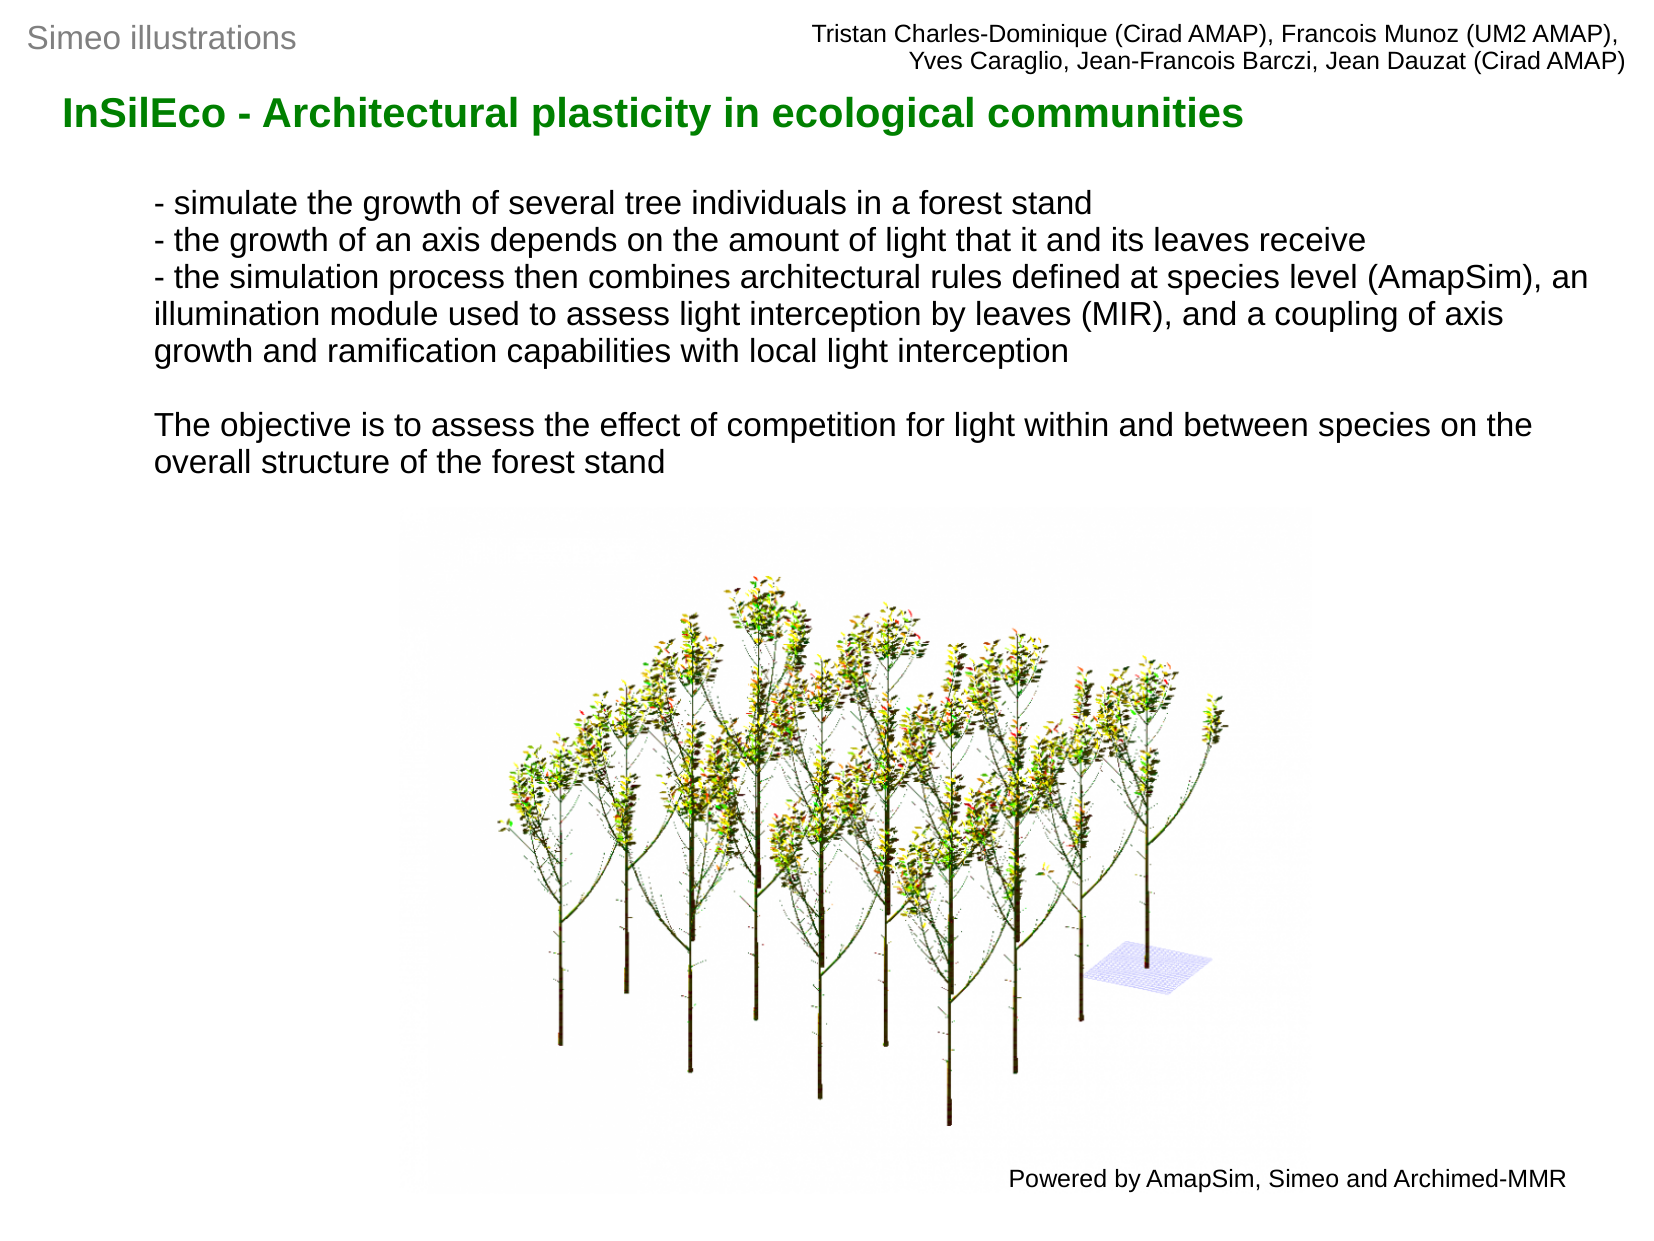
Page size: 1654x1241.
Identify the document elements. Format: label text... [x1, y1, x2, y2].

text_box Simeo illustrations [11, 11, 426, 64]
picture [399, 507, 1312, 1157]
text_box - simulate the growth of several tree individuals in a forest stand - the growth of an axis depends on the amount of light that it and its leaves receive - the simulation process then combines architectural rules defined at species level (AmapSim), an illumination module used to assess light interception by leaves (MIR), and a coupling of axis growth and ramification capabilities with local light interception The objective is to assess the effect of competition for light within and between species on the overall structure of the forest stand [138, 177, 1630, 563]
text_box Tristan Charles-Dominique (Cirad AMAP), Francois Munoz (UM2 AMAP), Yves Caraglio, Jean-Francois Barczi, Jean Dauzat (Cirad AMAP) [661, 11, 1642, 82]
text_box Powered by AmapSim, Simeo and Archimed-MMR [141, 1157, 1583, 1201]
text_box InSilEco - Architectural plasticity in ecological communities [47, 82, 1654, 144]
